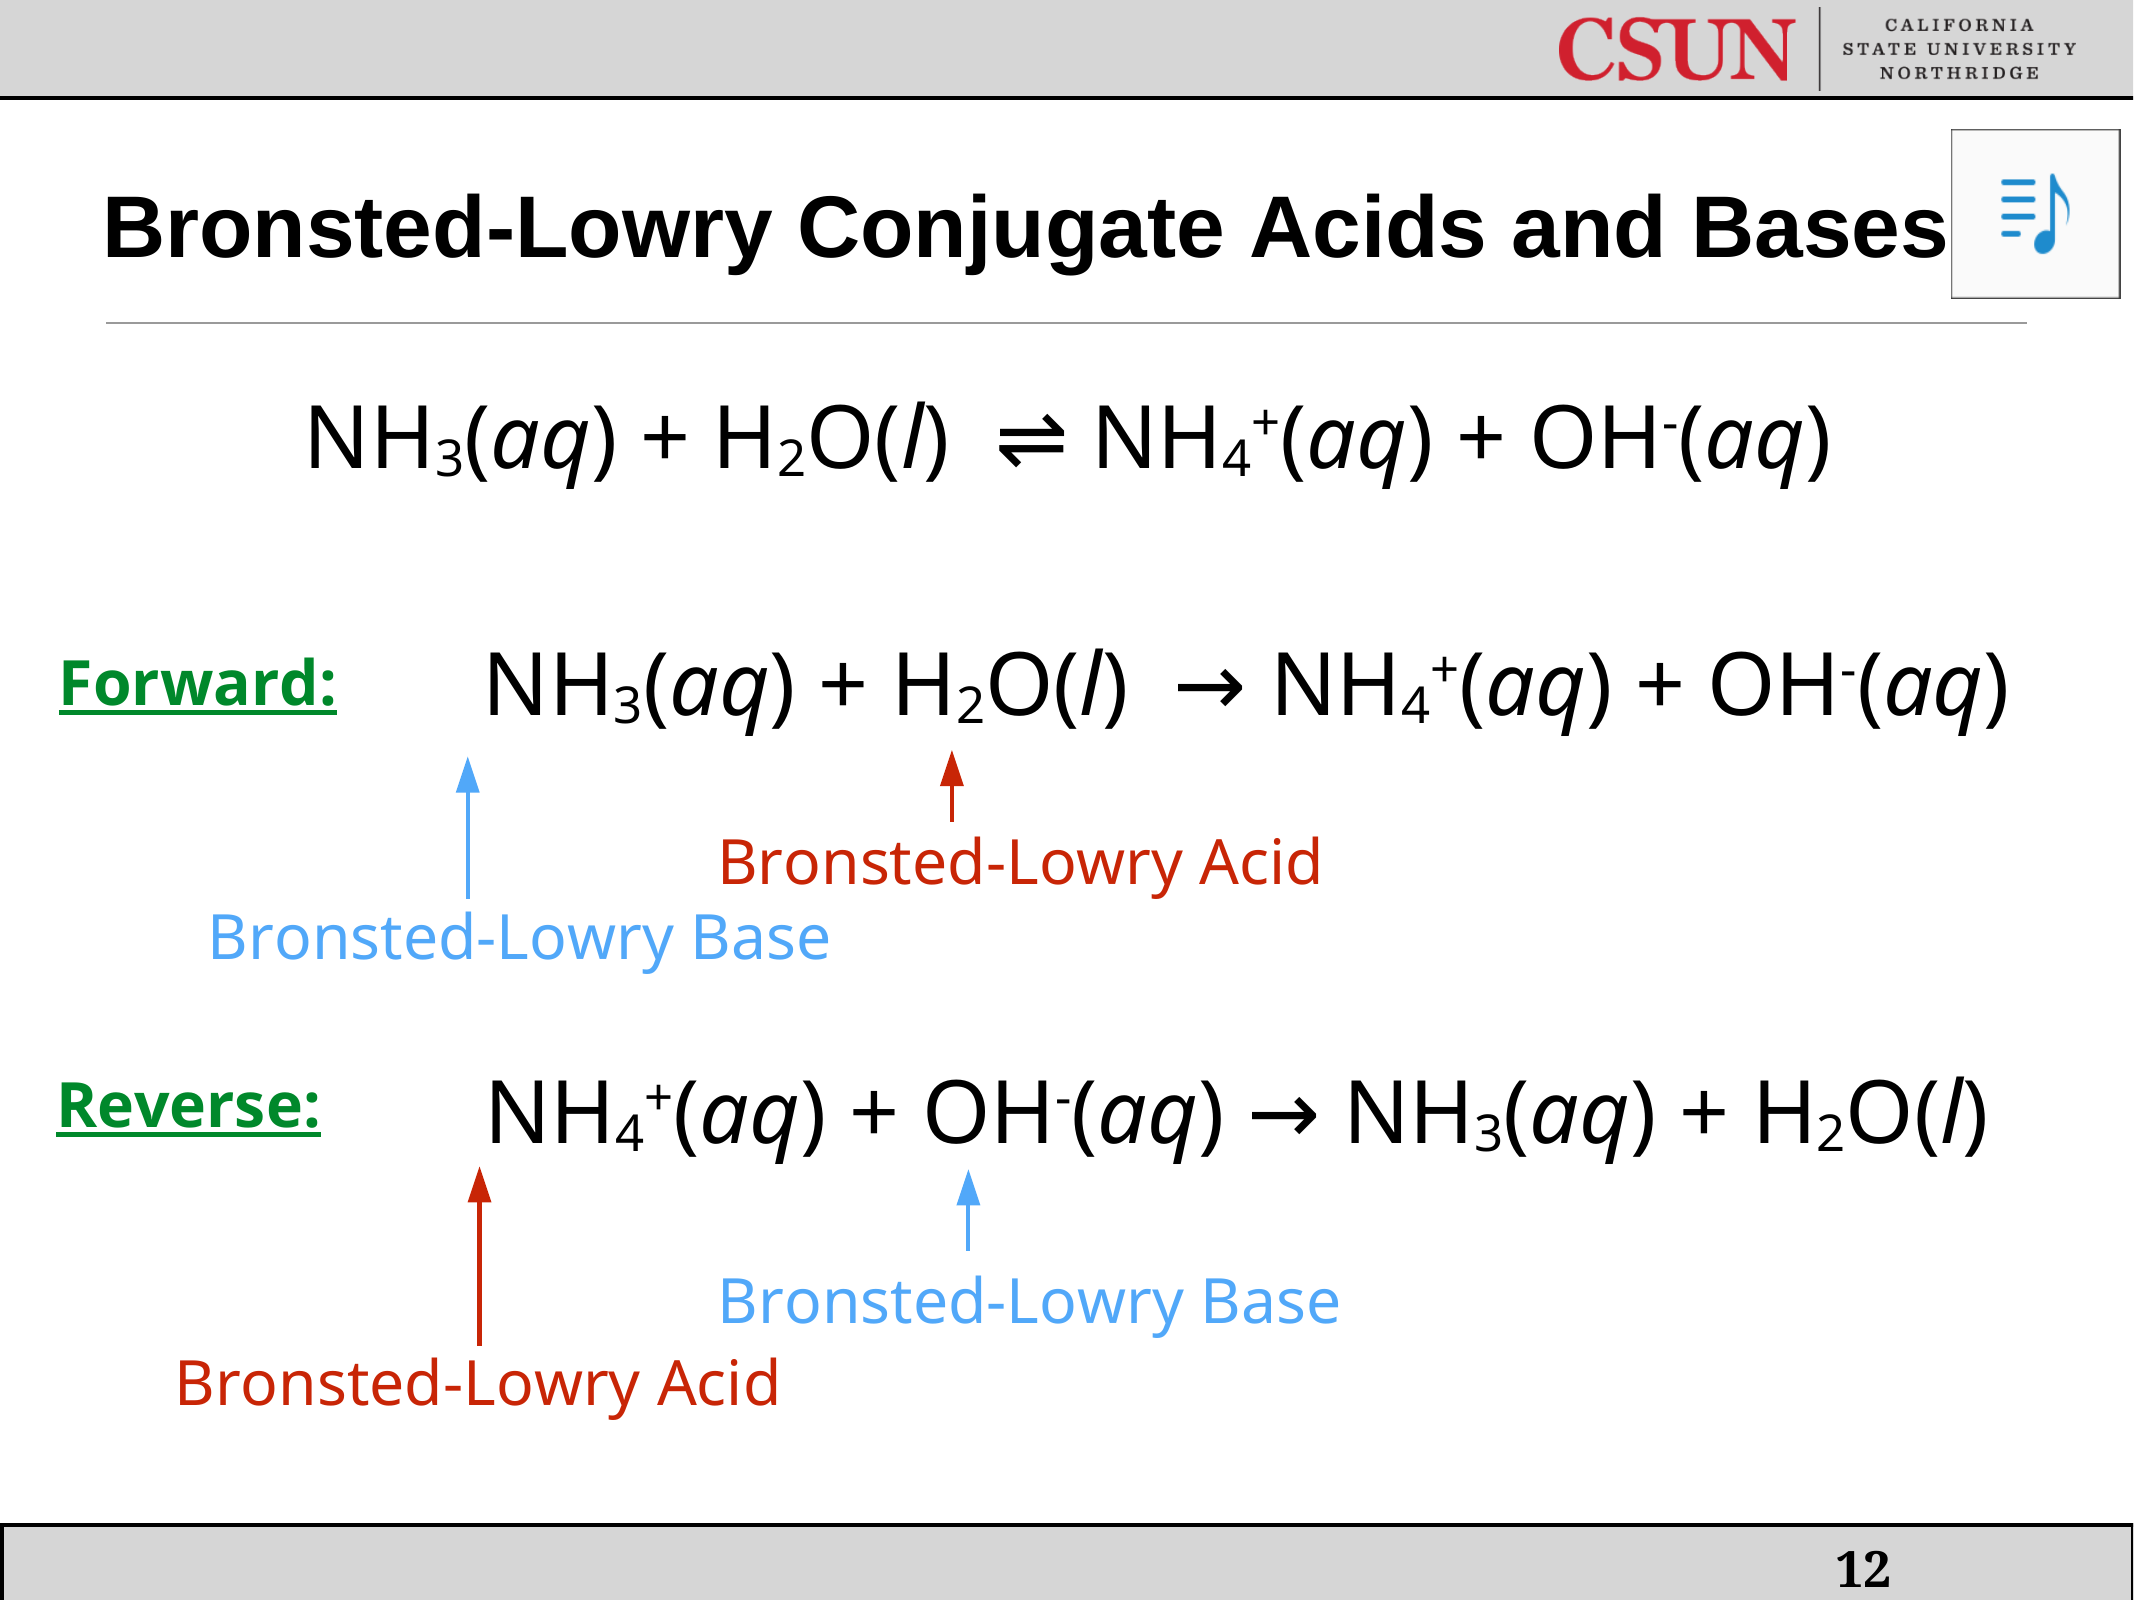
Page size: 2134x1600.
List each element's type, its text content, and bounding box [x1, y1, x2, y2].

text_box Bronsted-Lowry Acid [166, 1334, 792, 1427]
text_box [1950, 128, 2122, 301]
text_box Forward: [50, 634, 346, 727]
text_box Bronsted-Lowry Base [709, 1252, 1351, 1344]
text_box NH3(aq) + H2O(l) → NH4+(aq) + OH-(aq) [474, 619, 2019, 742]
text_box Bronsted-Lowry Acid [708, 813, 1334, 906]
text_box NH4+(aq) + OH-(aq) → NH3(aq) + H2O(l) [476, 1047, 1998, 1170]
title Bronsted-Lowry Conjugate Acids and Bases [93, 104, 2040, 284]
picture [1559, 7, 2076, 91]
text_box Bronsted-Lowry Base [199, 888, 841, 981]
text_box Reverse: [47, 1056, 330, 1149]
text_box NH3(aq) + H2O(l) ⇌ NH4+(aq) + OH-(aq) [295, 372, 1840, 495]
